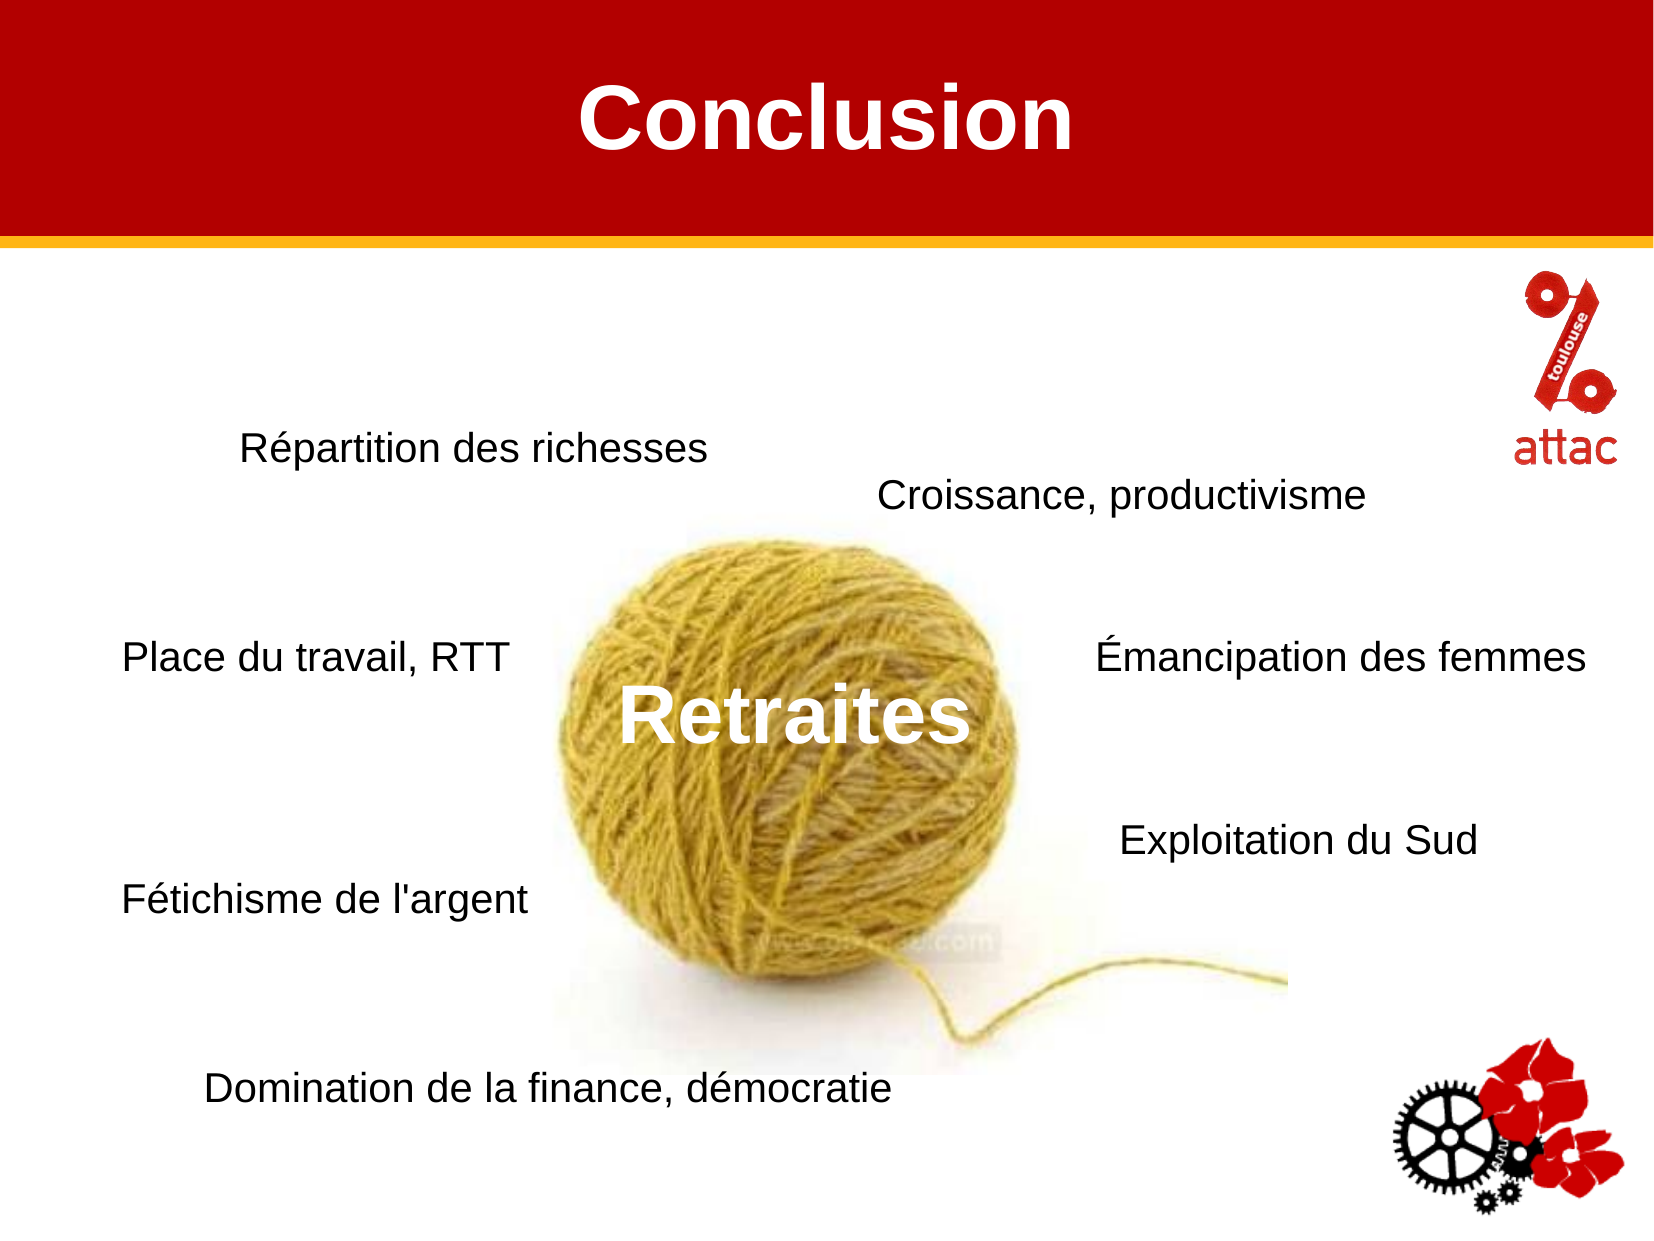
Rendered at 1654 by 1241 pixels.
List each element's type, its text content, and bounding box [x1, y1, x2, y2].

text_box Fétichisme de l'argent [106, 868, 544, 930]
picture [454, 449, 1288, 1075]
picture [1387, 1033, 1628, 1218]
text_box Place du travail, RTT [106, 625, 526, 688]
text_box Domination de la finance, démocratie [188, 1057, 908, 1119]
title Conclusion [82, 13, 1571, 222]
text_box Retraites [602, 661, 989, 770]
text_box Croissance, productivisme [862, 464, 1383, 526]
text_box Exploitation du Sud [1104, 809, 1494, 871]
text_box Répartition des richesses [224, 417, 724, 479]
text_box Émancipation des femmes [1080, 625, 1602, 688]
picture [1509, 265, 1625, 473]
